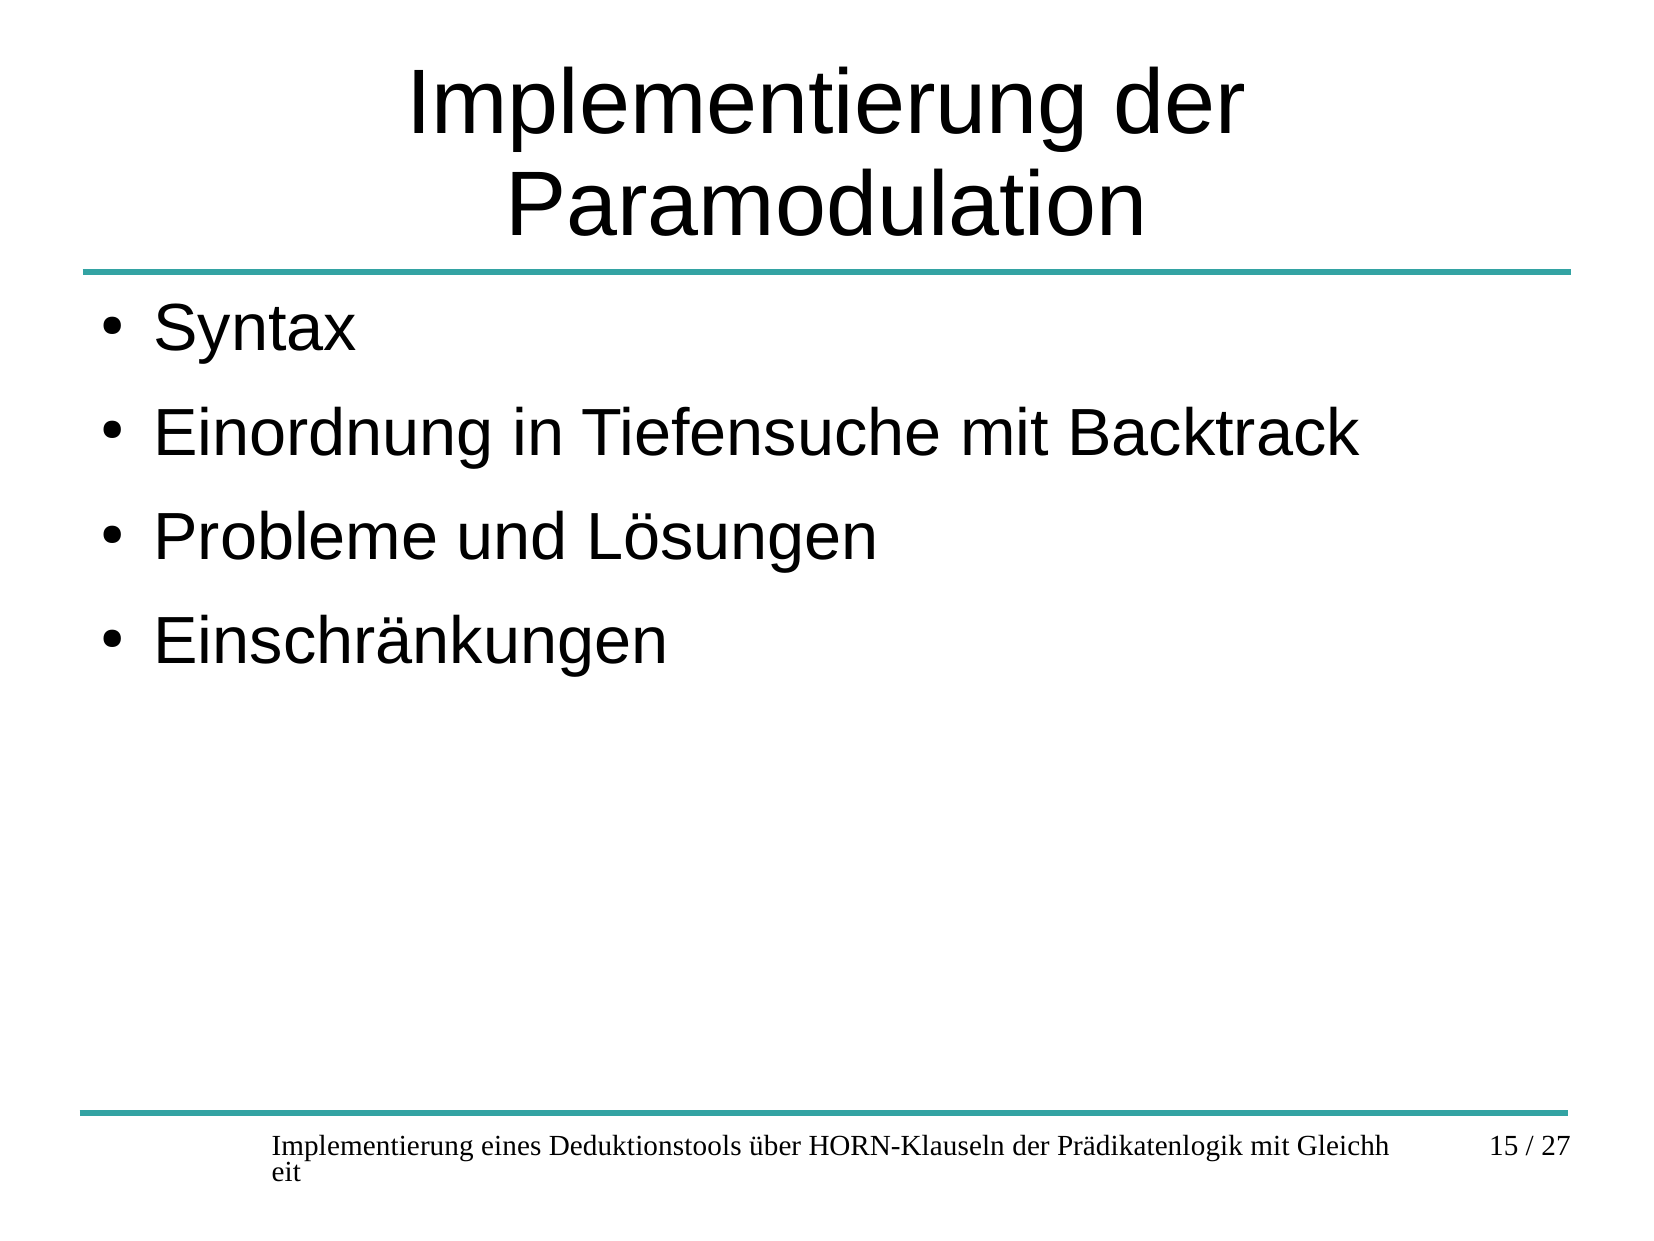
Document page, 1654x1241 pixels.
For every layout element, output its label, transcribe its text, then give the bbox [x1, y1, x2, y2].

title Implementierung der Paramodulation [82, 49, 1571, 257]
list Syntax Einordnung in Tiefensuche mit Backtrack Probleme und Lösungen Einschränkungen [82, 290, 1538, 1099]
